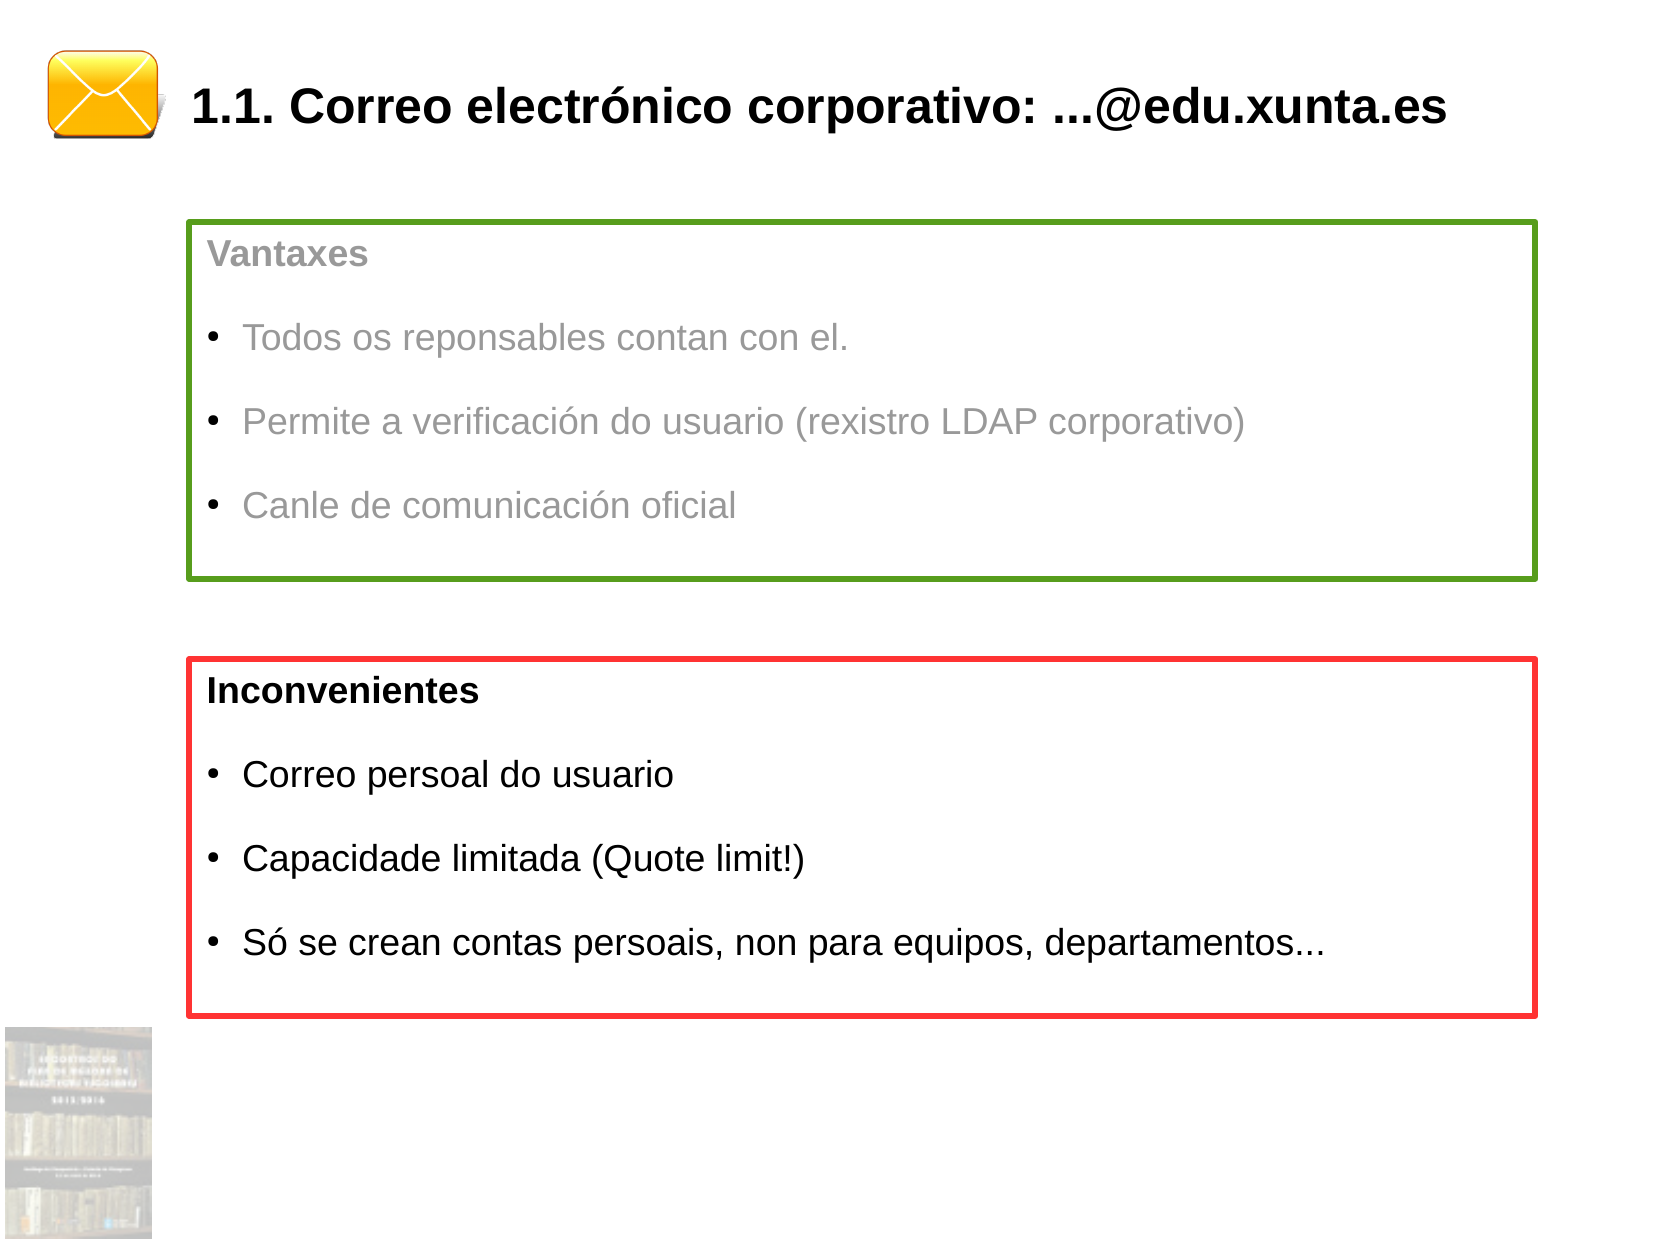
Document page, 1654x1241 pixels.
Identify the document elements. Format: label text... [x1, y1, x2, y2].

text_box 1.1. Correo electrónico corporativo: ...@edu.xunta.es [177, 70, 1619, 198]
text_box Vantaxes Todos os reponsables contan con el. Permite a verificación do usuario (rexistro LDAP corporativo) Canle de comunicación oficial [188, 222, 1536, 579]
picture [5, 1027, 152, 1239]
text_box Inconvenientes Correo persoal do usuario Capacidade limitada (Quote limit!) Só se crean contas persoais, non para equipos, departamentos... [188, 659, 1536, 1016]
picture [47, 35, 166, 154]
